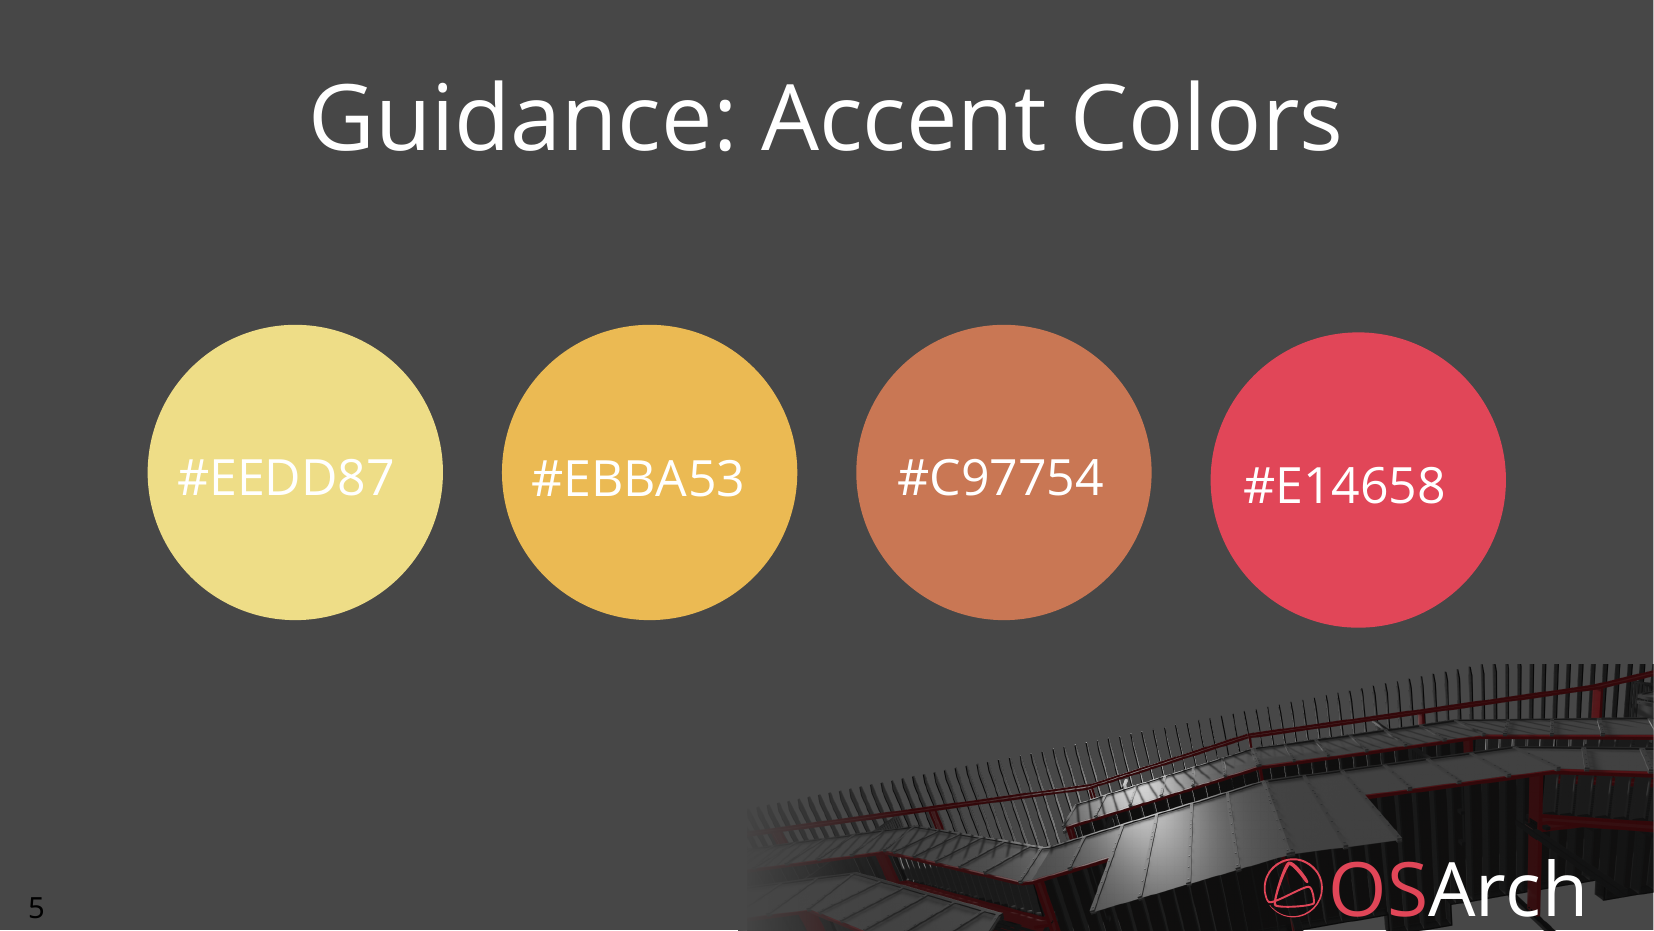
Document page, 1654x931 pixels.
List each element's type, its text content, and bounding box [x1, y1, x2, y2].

text_box [501, 324, 798, 621]
text_box [147, 324, 443, 561]
text_box #E14658 [1243, 450, 1480, 519]
text_box #EBBA53 [531, 442, 768, 512]
text_box #EEDD87 [177, 441, 414, 622]
text_box [856, 324, 1152, 621]
picture [747, 664, 1654, 931]
text_box #C97754 [897, 441, 1134, 511]
title Guidance: Accent Colors [82, 37, 1571, 193]
text_box [1210, 332, 1506, 628]
